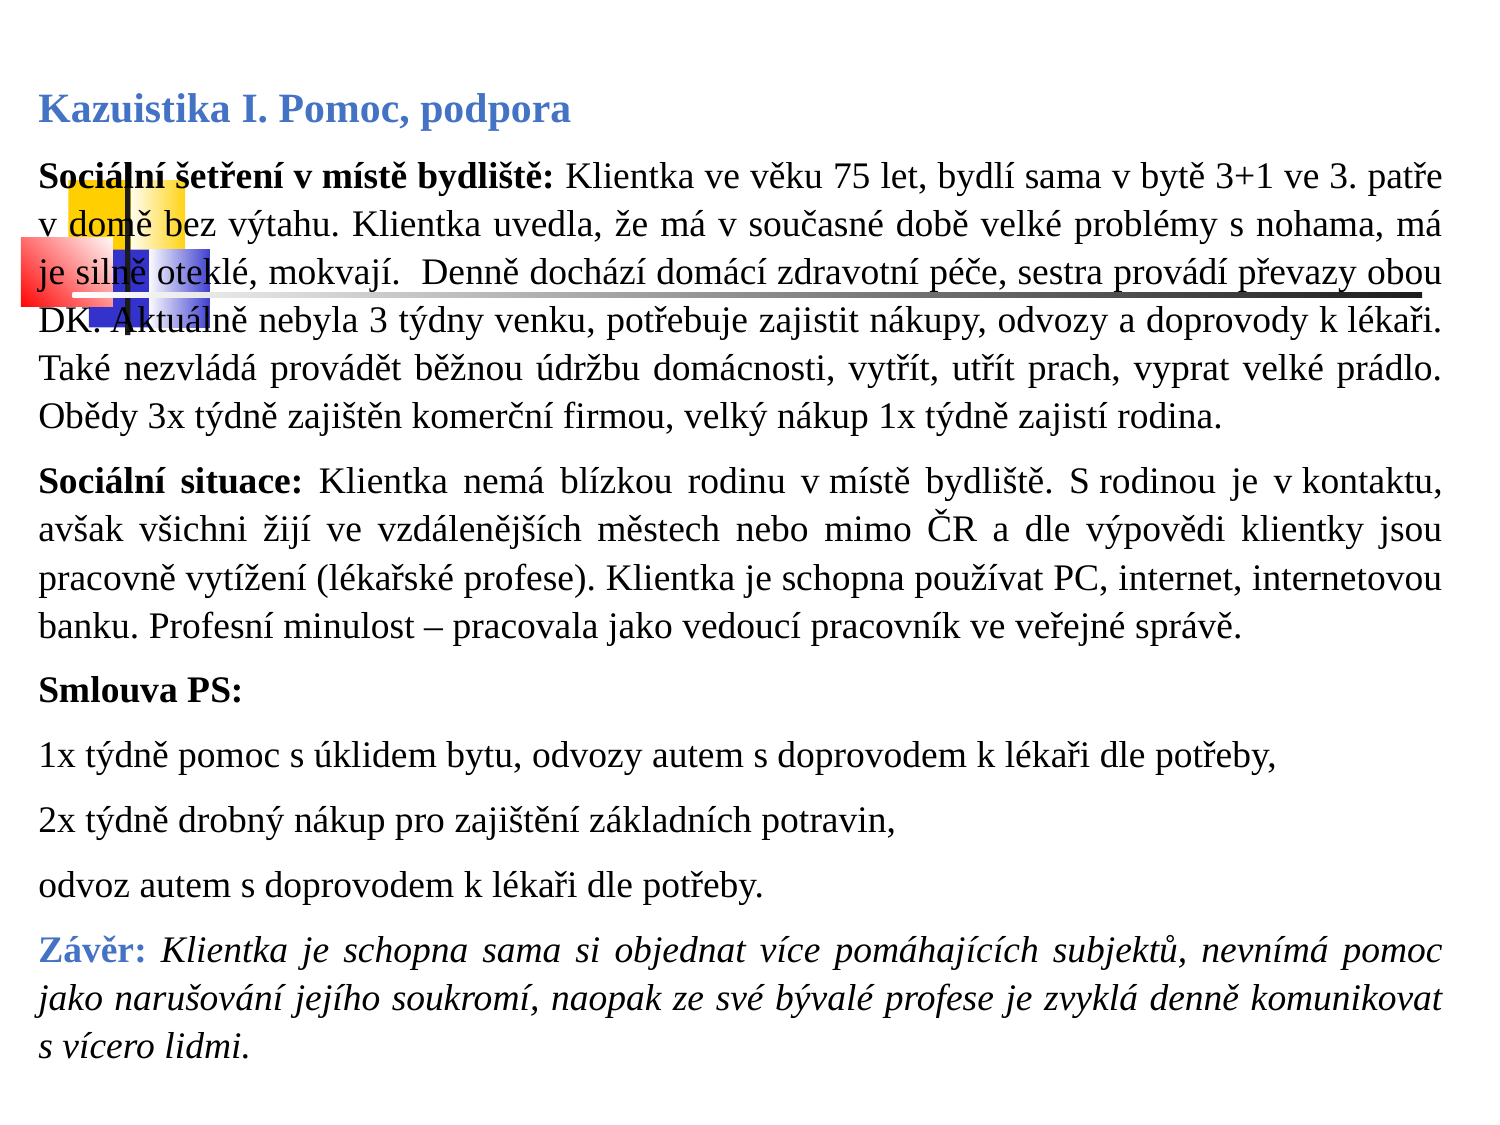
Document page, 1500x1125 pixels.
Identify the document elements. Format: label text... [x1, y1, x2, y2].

text_box Kazuistika I. Pomoc, podpora Sociální šetření v místě bydliště: Klientka ve věku 75 let, bydlí sama v bytě 3+1 ve 3. patře v domě bez výtahu. Klientka uvedla, že má v současné době velké problémy s nohama, má je silně oteklé, mokvají. Denně dochází domácí zdravotní péče, sestra provádí převazy obou DK. Aktuálně nebyla 3 týdny venku, potřebuje zajistit nákupy, odvozy a doprovody k lékaři. Také nezvládá provádět běžnou údržbu domácnosti, vytřít, utřít prach, vyprat velké prádlo. Obědy 3x týdně zajištěn komerční firmou, velký nákup 1x týdně zajistí rodina. Sociální situace: Klientka nemá blízkou rodinu v místě bydliště. S rodinou je v kontaktu, avšak všichni žijí ve vzdálenějších městech nebo mimo ČR a dle výpovědi klientky jsou pracovně vytížení (lékařské profese). Klientka je schopna používat PC, internet, internetovou banku. Profesní minulost – pracovala jako vedoucí pracovník ve veřejné správě. Smlouva PS: 1x týdně pomoc s úklidem bytu, odvozy autem s doprovodem k lékaři dle potřeby, 2x týdně drobný nákup pro zajištění základních potravin, odvoz autem s doprovodem k lékaři dle potřeby. Závěr: Klientka je schopna sama si objednat více pomáhajících subjektů, nevnímá pomoc jako narušování jejího soukromí, naopak ze své bývalé profese je zvyklá denně komunikovat s vícero lidmi. [23, 0, 1459, 1125]
